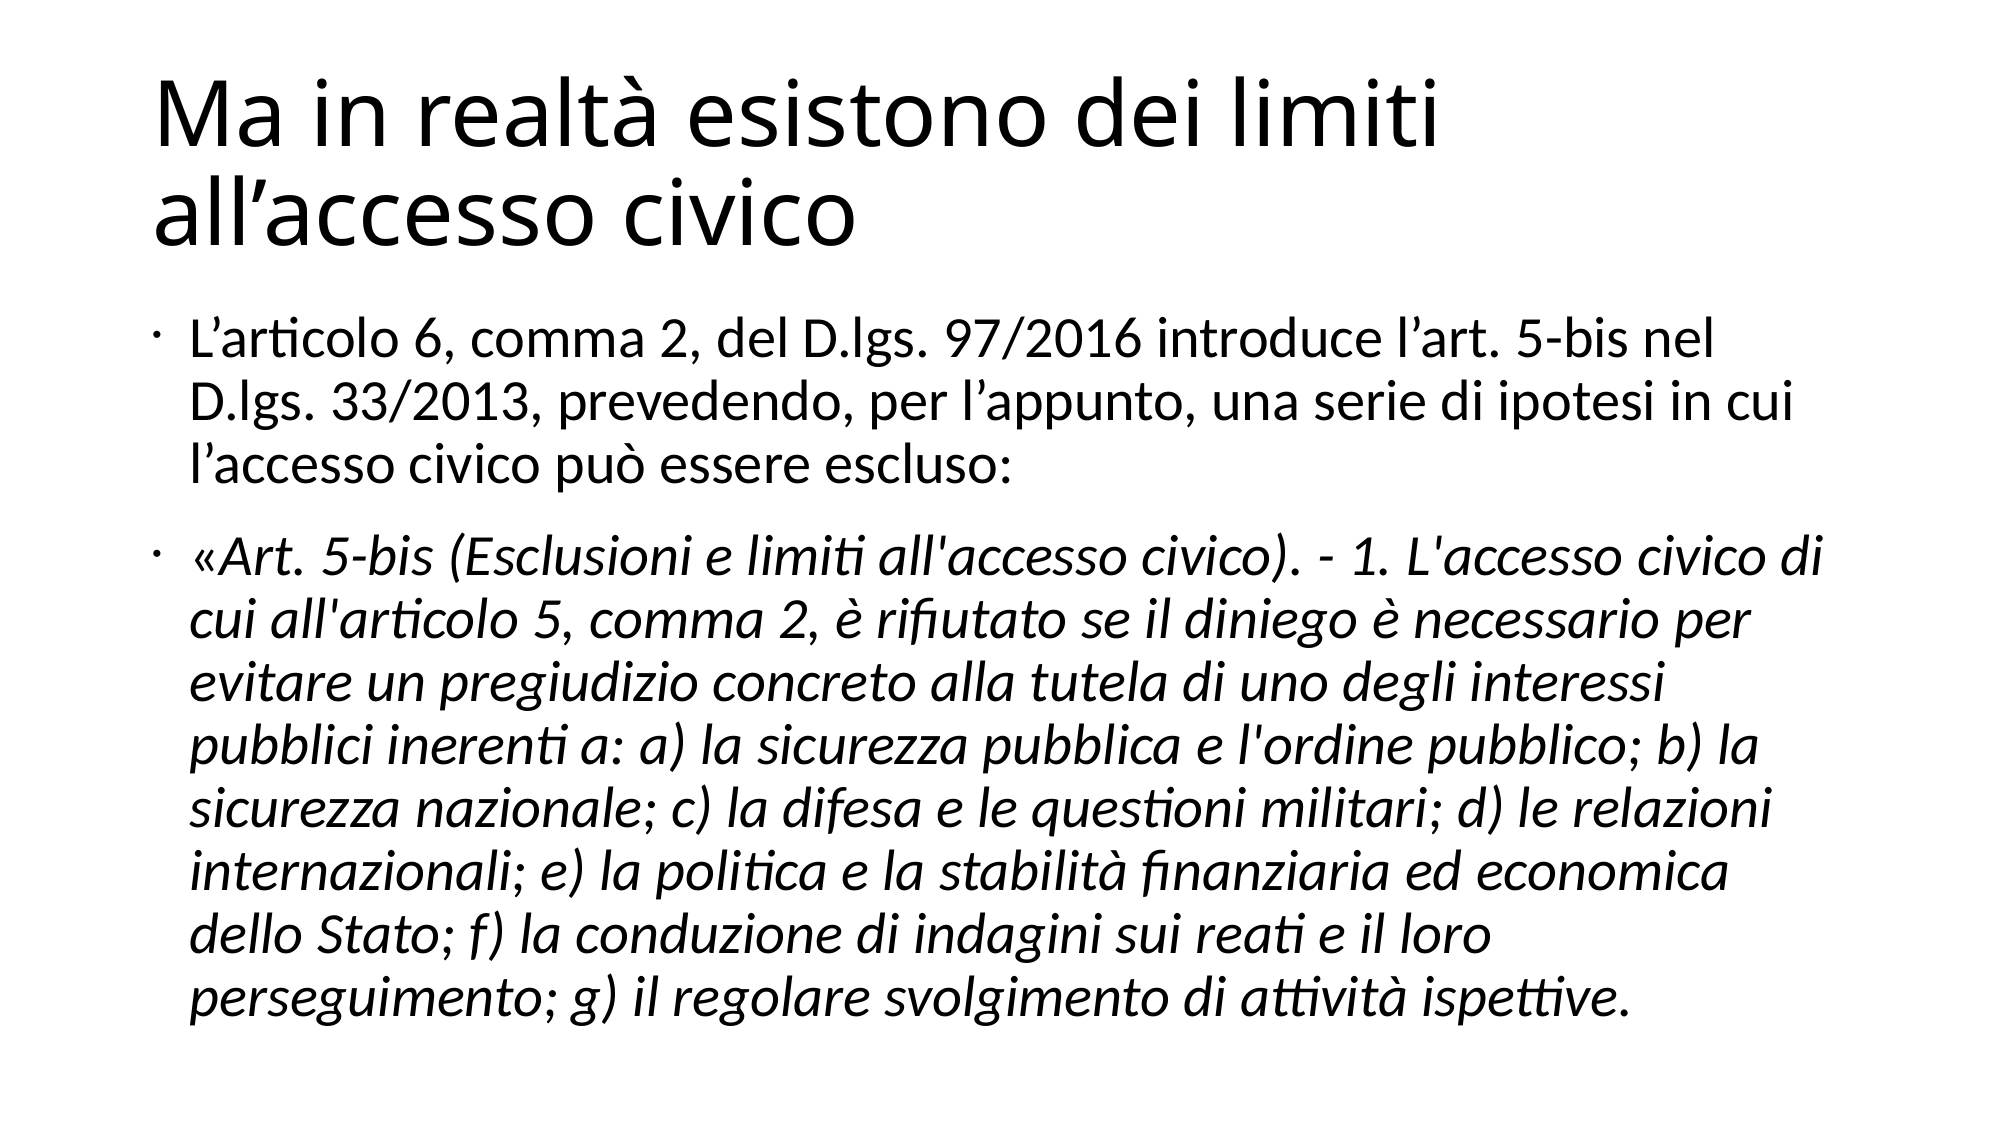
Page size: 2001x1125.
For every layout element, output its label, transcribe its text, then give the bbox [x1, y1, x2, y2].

list L’articolo 6, comma 2, del D.lgs. 97/2016 introduce l’art. 5-bis nel D.lgs. 33/2013, prevedendo, per l’appunto, una serie di ipotesi in cui l’accesso civico può essere escluso: «Art. 5-bis (Esclusioni e limiti all'accesso civico). - 1. L'accesso civico di cui all'articolo 5, comma 2, è rifiutato se il diniego è necessario per evitare un pregiudizio concreto alla tutela di uno degli interessi pubblici inerenti a: a) la sicurezza pubblica e l'ordine pubblico; b) la sicurezza nazionale; c) la difesa e le questioni militari; d) le relazioni internazionali; e) la politica e la stabilità finanziaria ed economica dello Stato; f) la conduzione di indagini sui reati e il loro perseguimento; g) il regolare svolgimento di attività ispettive. [137, 299, 1863, 1014]
title Ma in realtà esistono dei limiti all’accesso civico [137, 59, 1863, 278]
